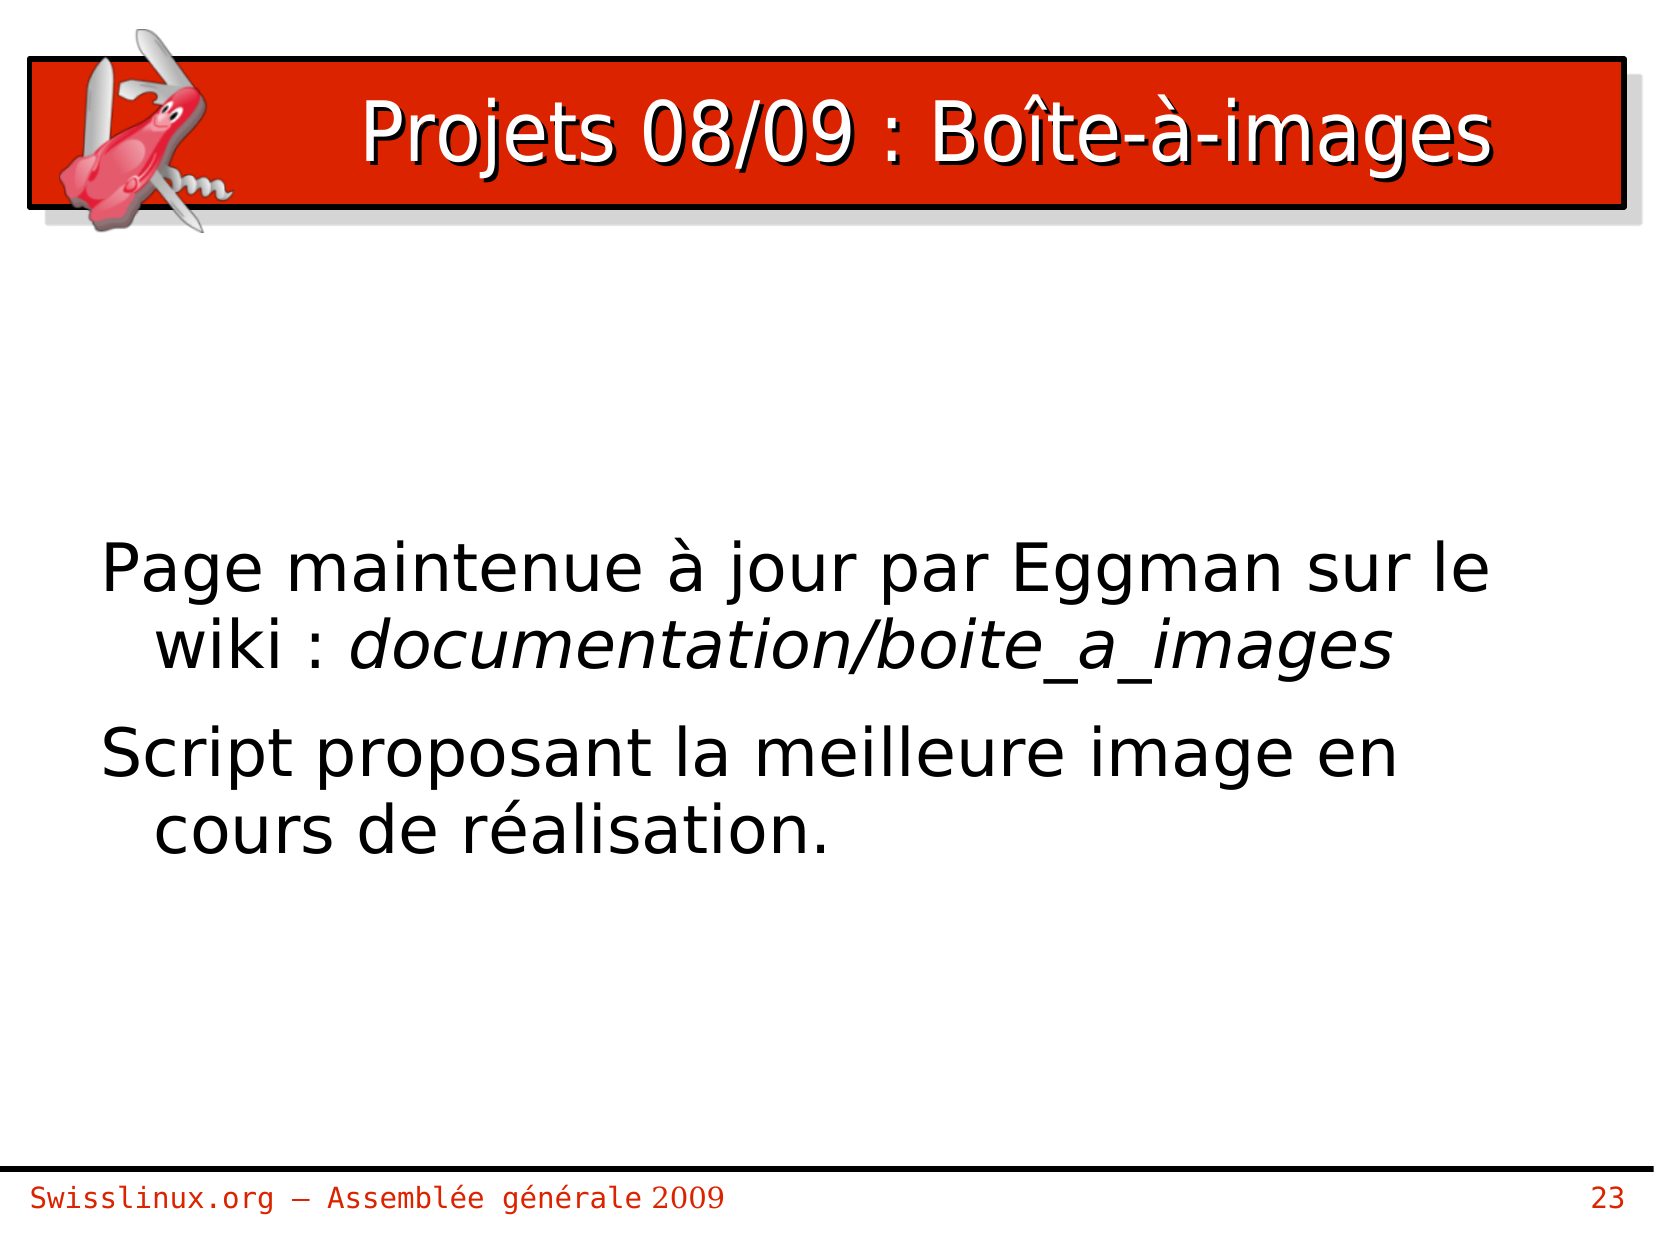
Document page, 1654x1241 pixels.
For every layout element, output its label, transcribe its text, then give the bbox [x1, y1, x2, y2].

list Page maintenue à jour par Eggman sur le wiki : documentation/boite_a_images Script proposant la meilleure image en cours de réalisation. [82, 290, 1571, 1109]
picture [59, 29, 234, 233]
title Projets 08/09 : Boîte-à-images [259, 84, 1595, 182]
